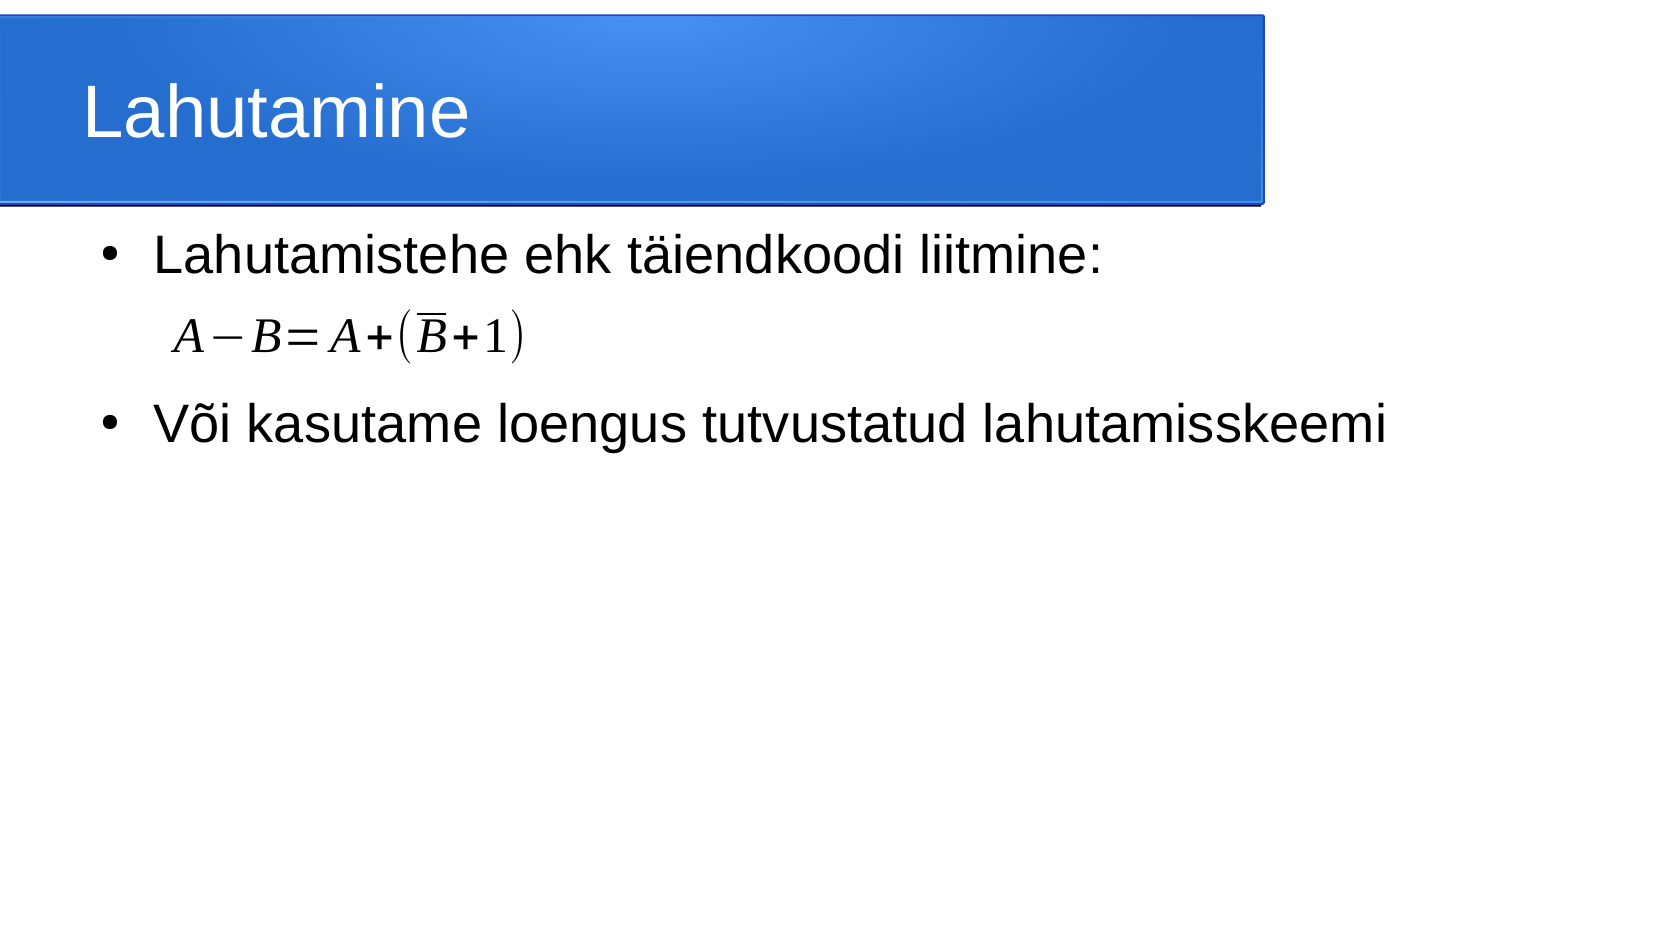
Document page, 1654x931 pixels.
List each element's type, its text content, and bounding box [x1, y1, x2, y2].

list Lahutamistehe ehk täiendkoodi liitmine: Või kasutame loengus tutvustatud lahutamisskeemi [82, 224, 1571, 764]
title Lahutamine [82, 35, 1235, 189]
chart [162, 307, 533, 367]
